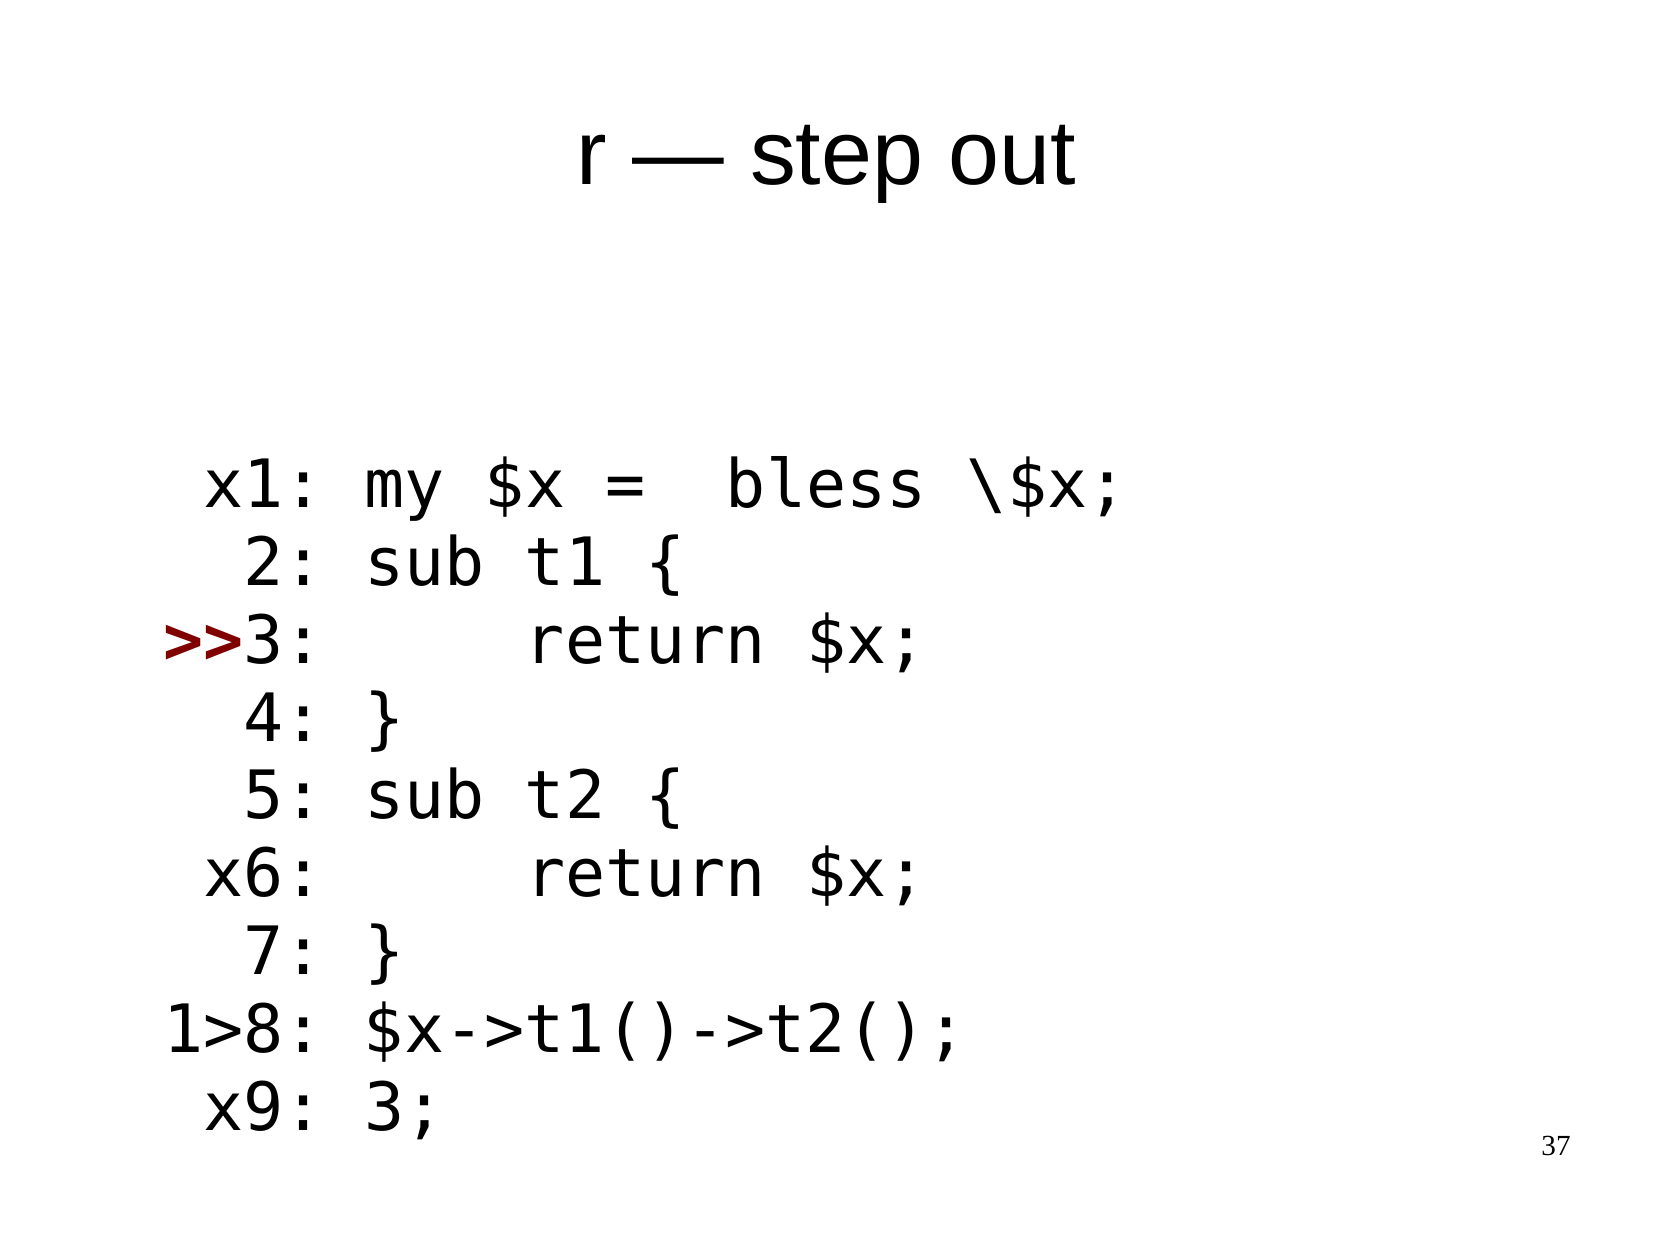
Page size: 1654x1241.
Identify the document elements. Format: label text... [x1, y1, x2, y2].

subtitle x1: my $x = bless \$x; 2: sub t1 { >>3: return $x; 4: } 5: sub t2 { x6: return $x; 7: } 1>8: $x->t1()->t2(); x9: 3; [82, 290, 1571, 1224]
title r — step out [82, 49, 1571, 257]
